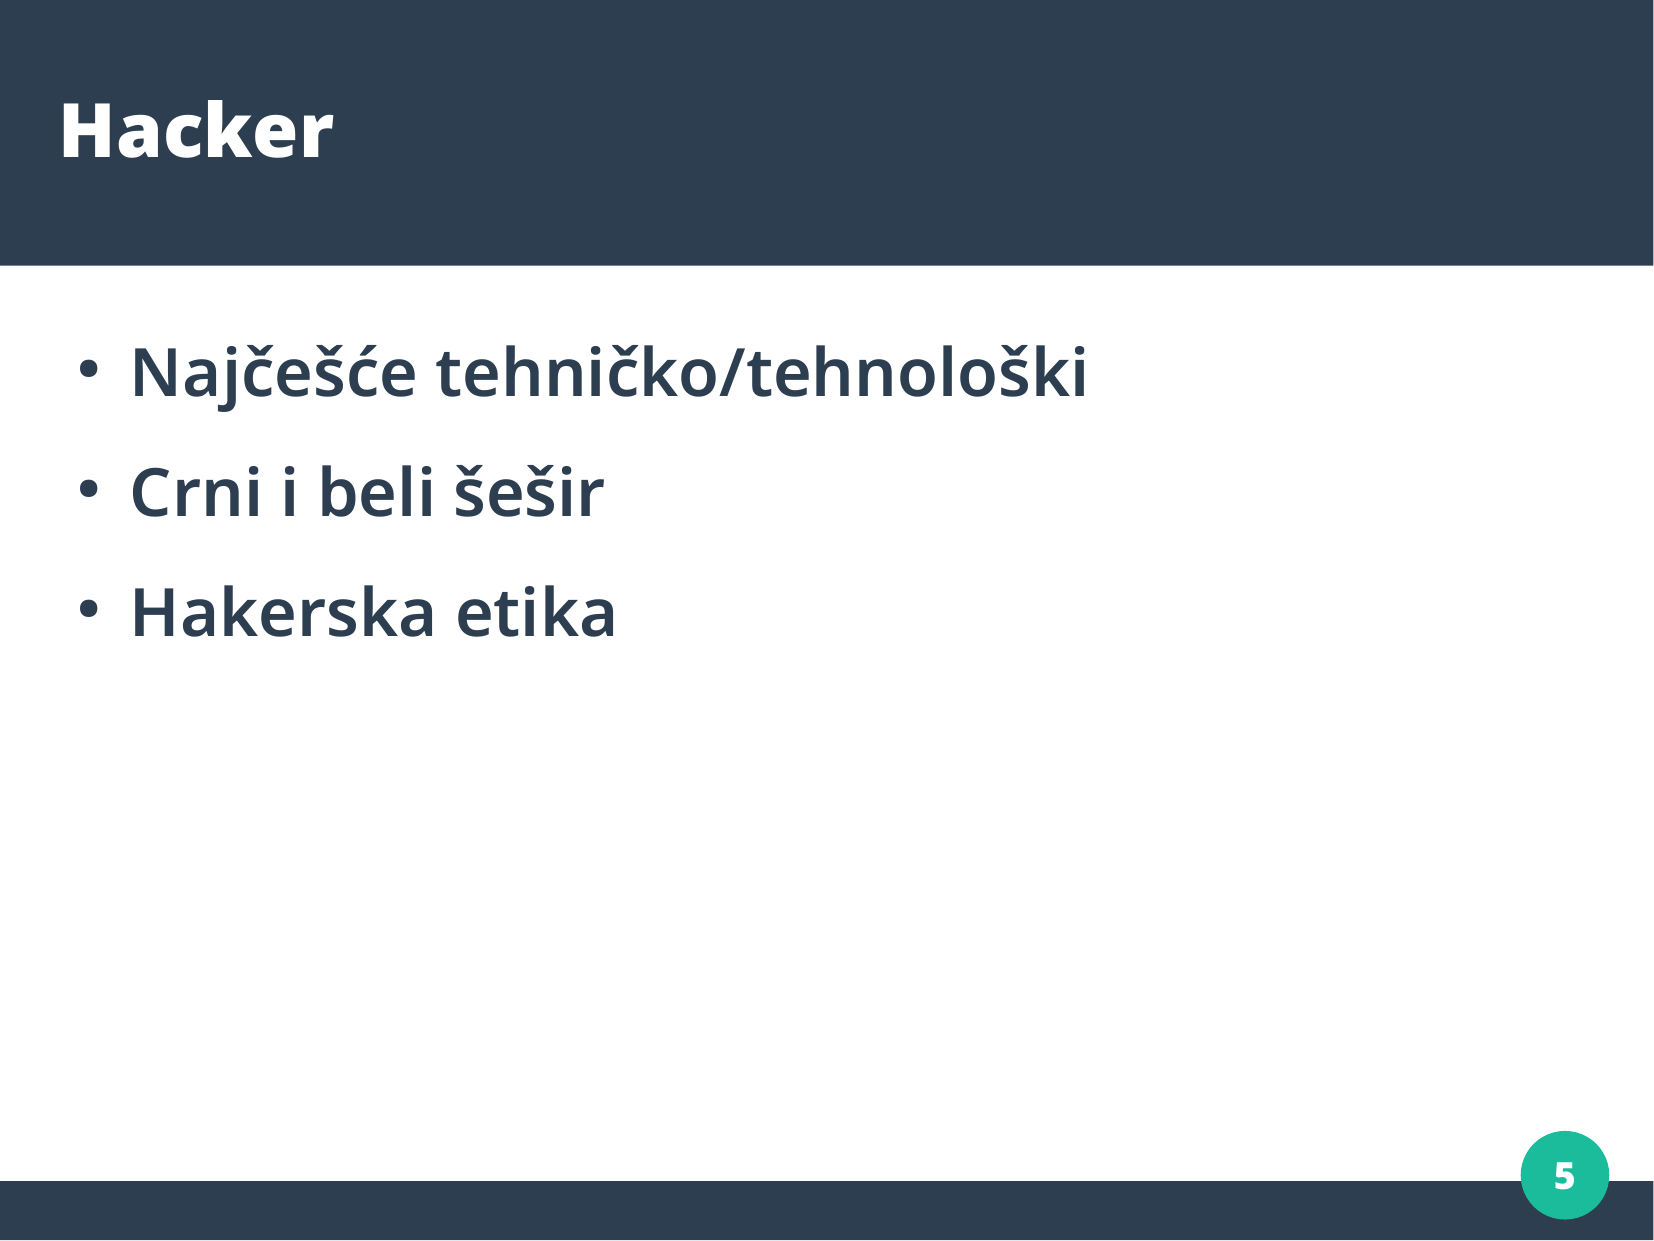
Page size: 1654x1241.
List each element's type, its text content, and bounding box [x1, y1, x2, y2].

title Hacker [59, 49, 1595, 207]
list Najčešće tehničko/tehnološki Crni i beli šešir Hakerska etika [59, 324, 1595, 1152]
